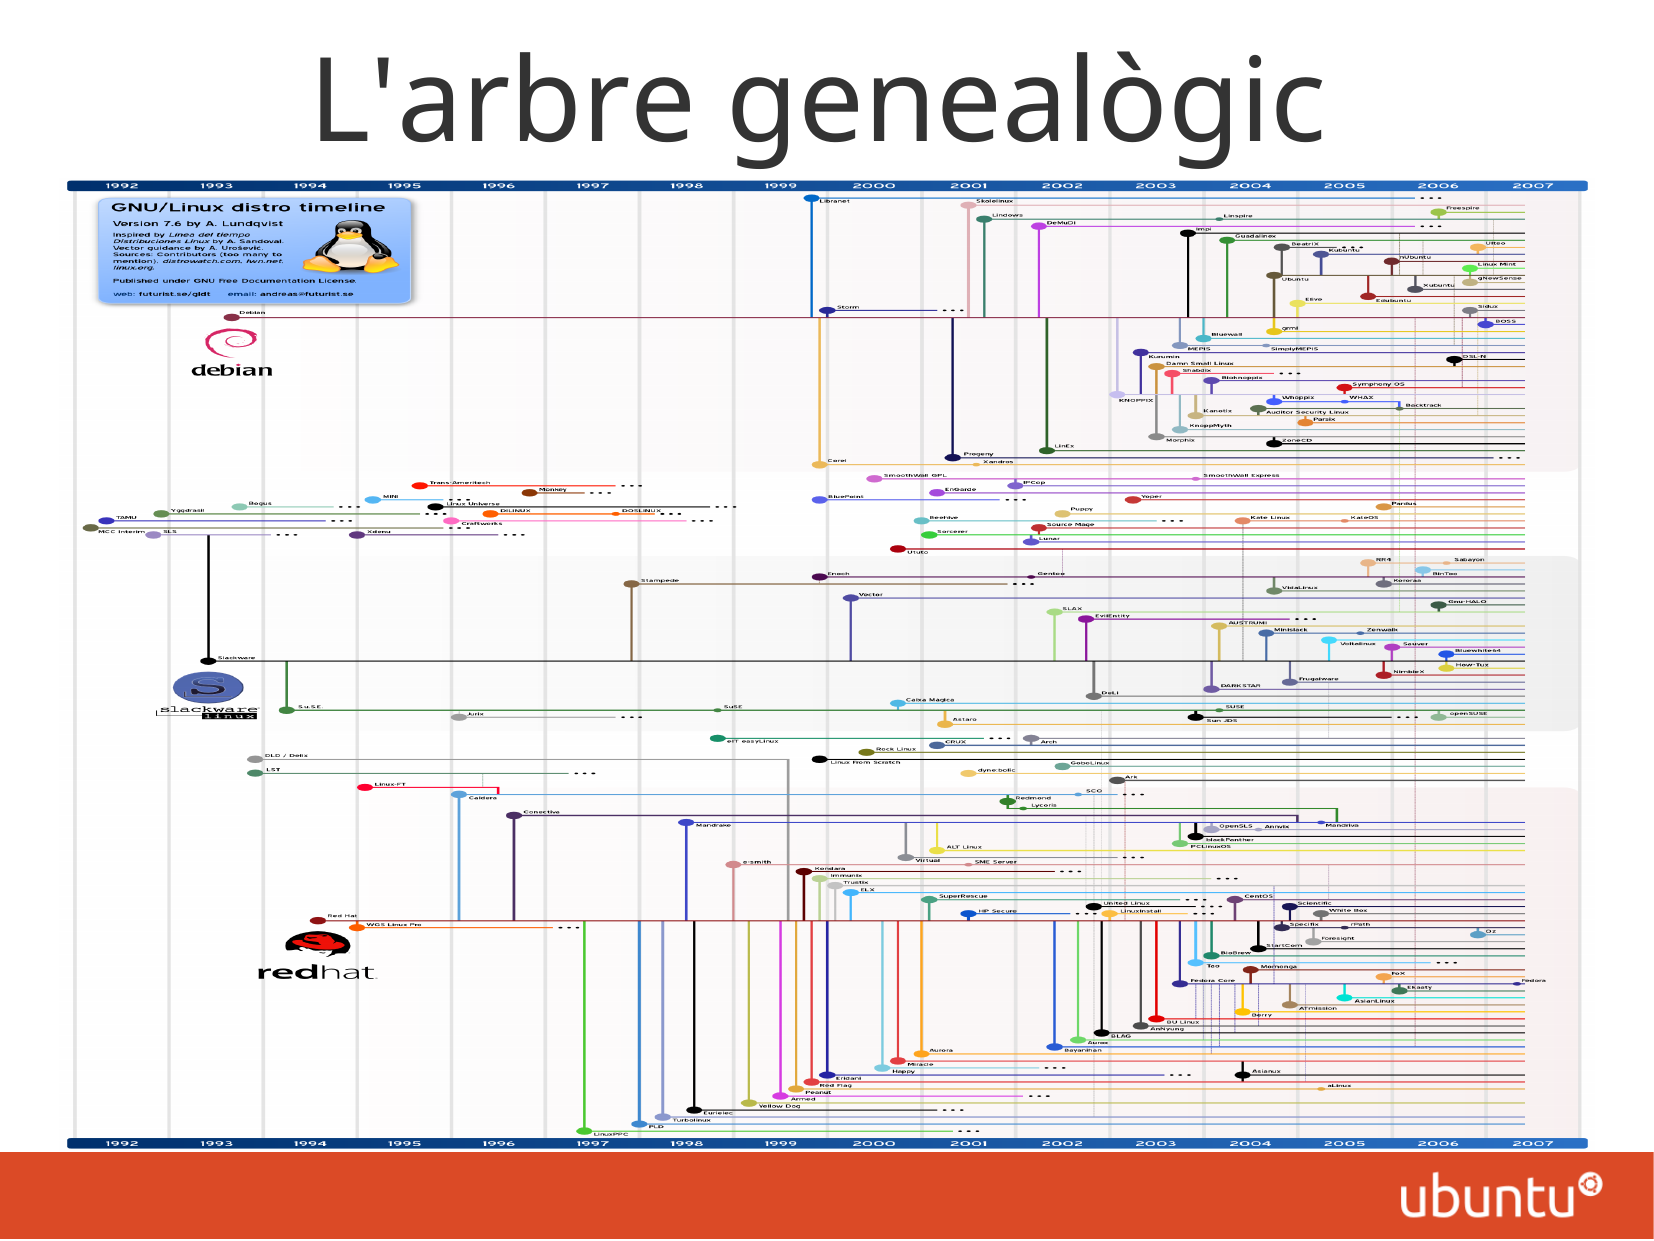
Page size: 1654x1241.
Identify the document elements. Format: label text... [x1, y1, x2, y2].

title L'arbre genealògic [0, 0, 1489, 216]
picture [0, 177, 1654, 1239]
